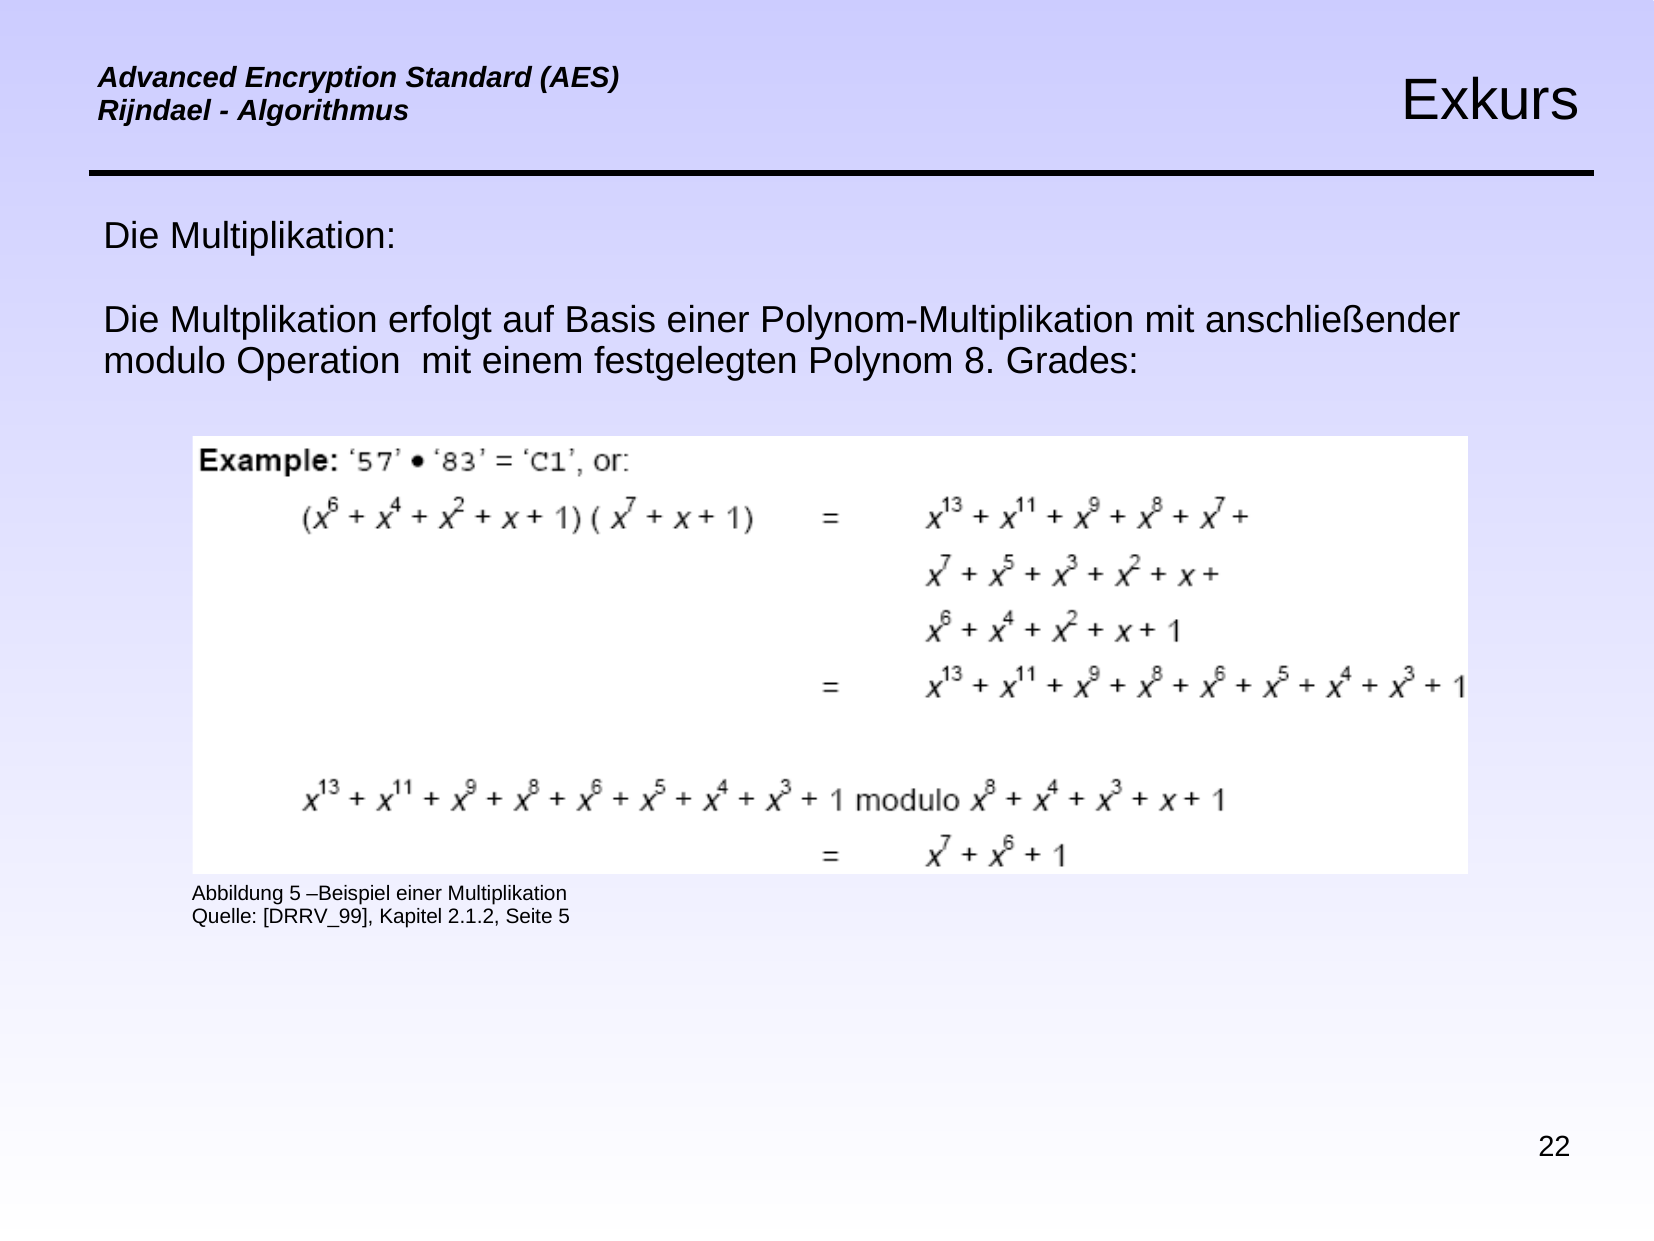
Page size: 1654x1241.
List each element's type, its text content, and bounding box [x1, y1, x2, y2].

text_box Abbildung 5 –Beispiel einer Multiplikation Quelle: [DRRV_99], Kapitel 2.1.2, Seite 5 [177, 874, 591, 935]
picture [192, 436, 1468, 874]
text_box Advanced Encryption Standard (AES) Rijndael - Algorithmus [82, 29, 650, 159]
text_box Exkurs [767, 59, 1595, 139]
text_box Die Multiplikation: Die Multplikation erfolgt auf Basis einer Polynom-Multiplikation mit anschließender modulo Operation mit einem festgelegten Polynom 8. Grades: [88, 206, 1595, 390]
